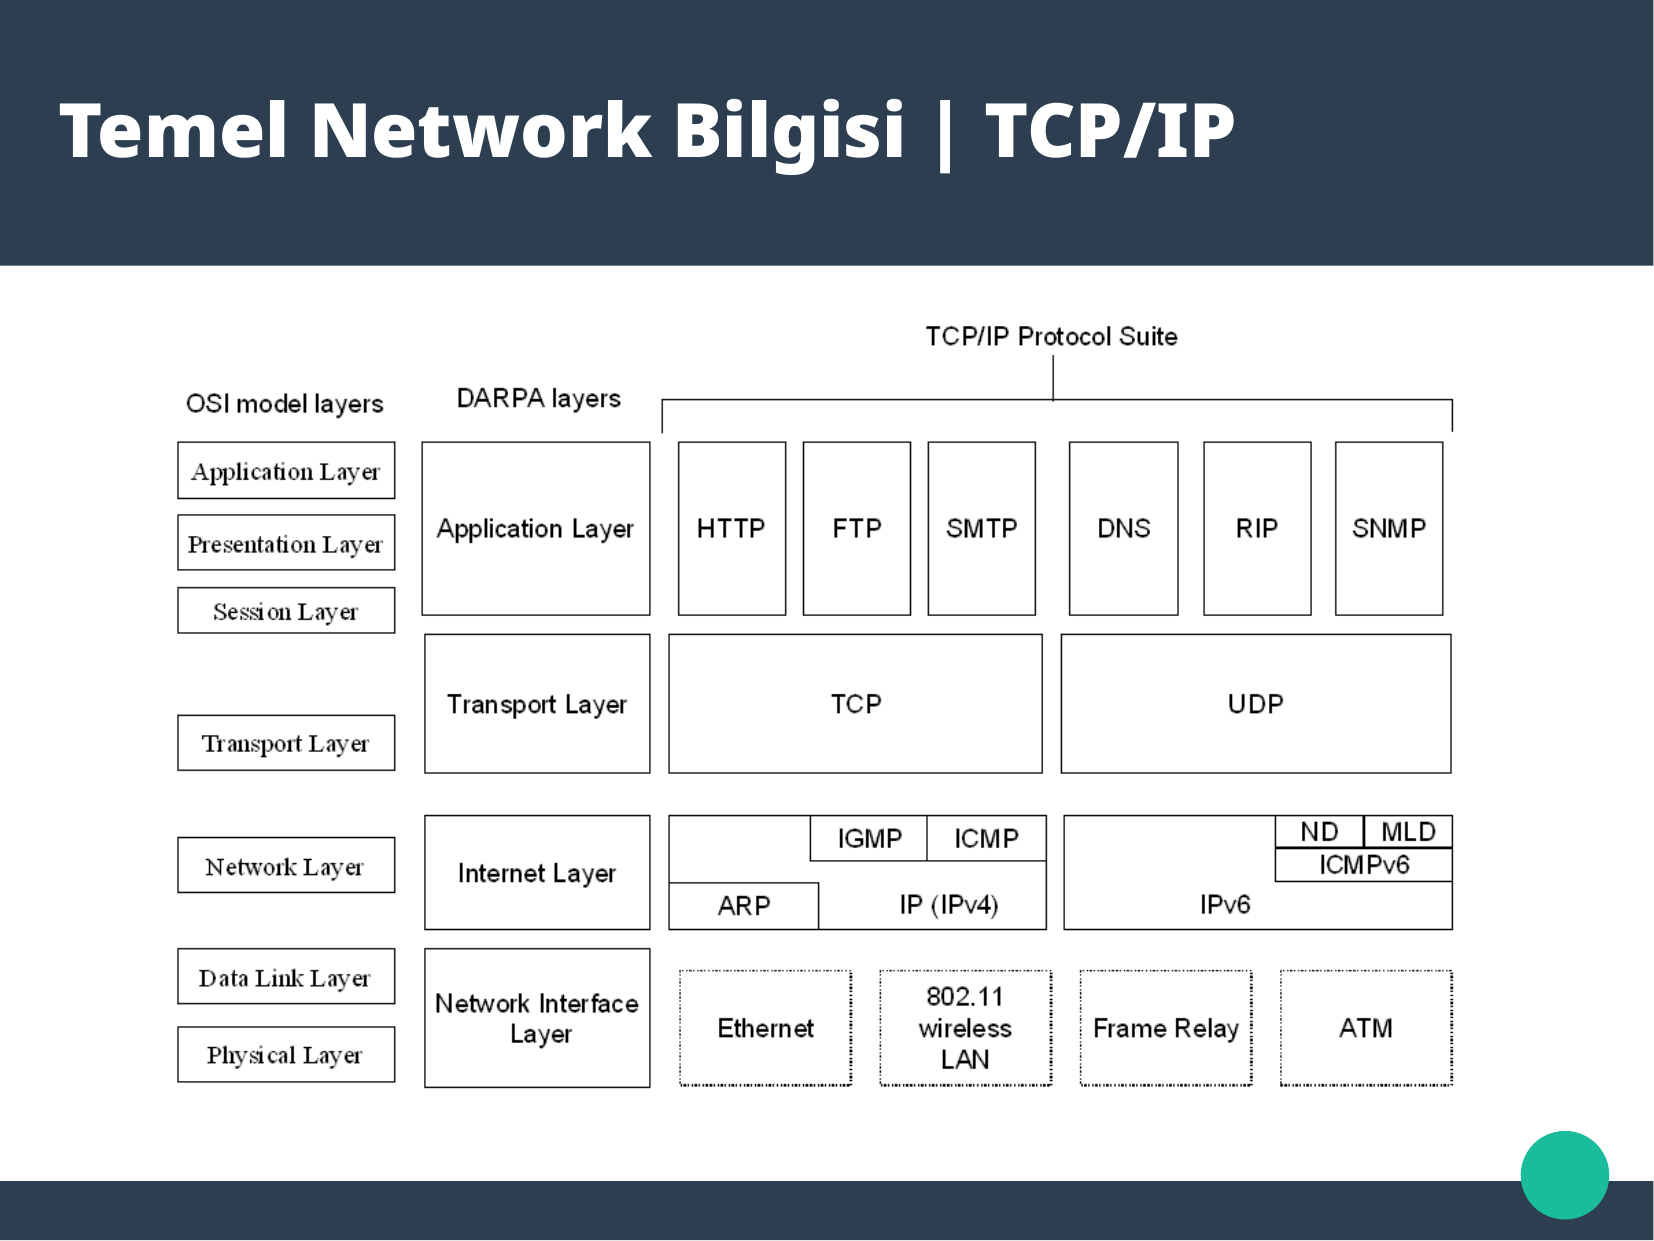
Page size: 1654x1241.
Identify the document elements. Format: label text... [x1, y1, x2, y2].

title Temel Network Bilgisi | TCP/IP [59, 49, 1595, 207]
picture [172, 314, 1456, 1091]
